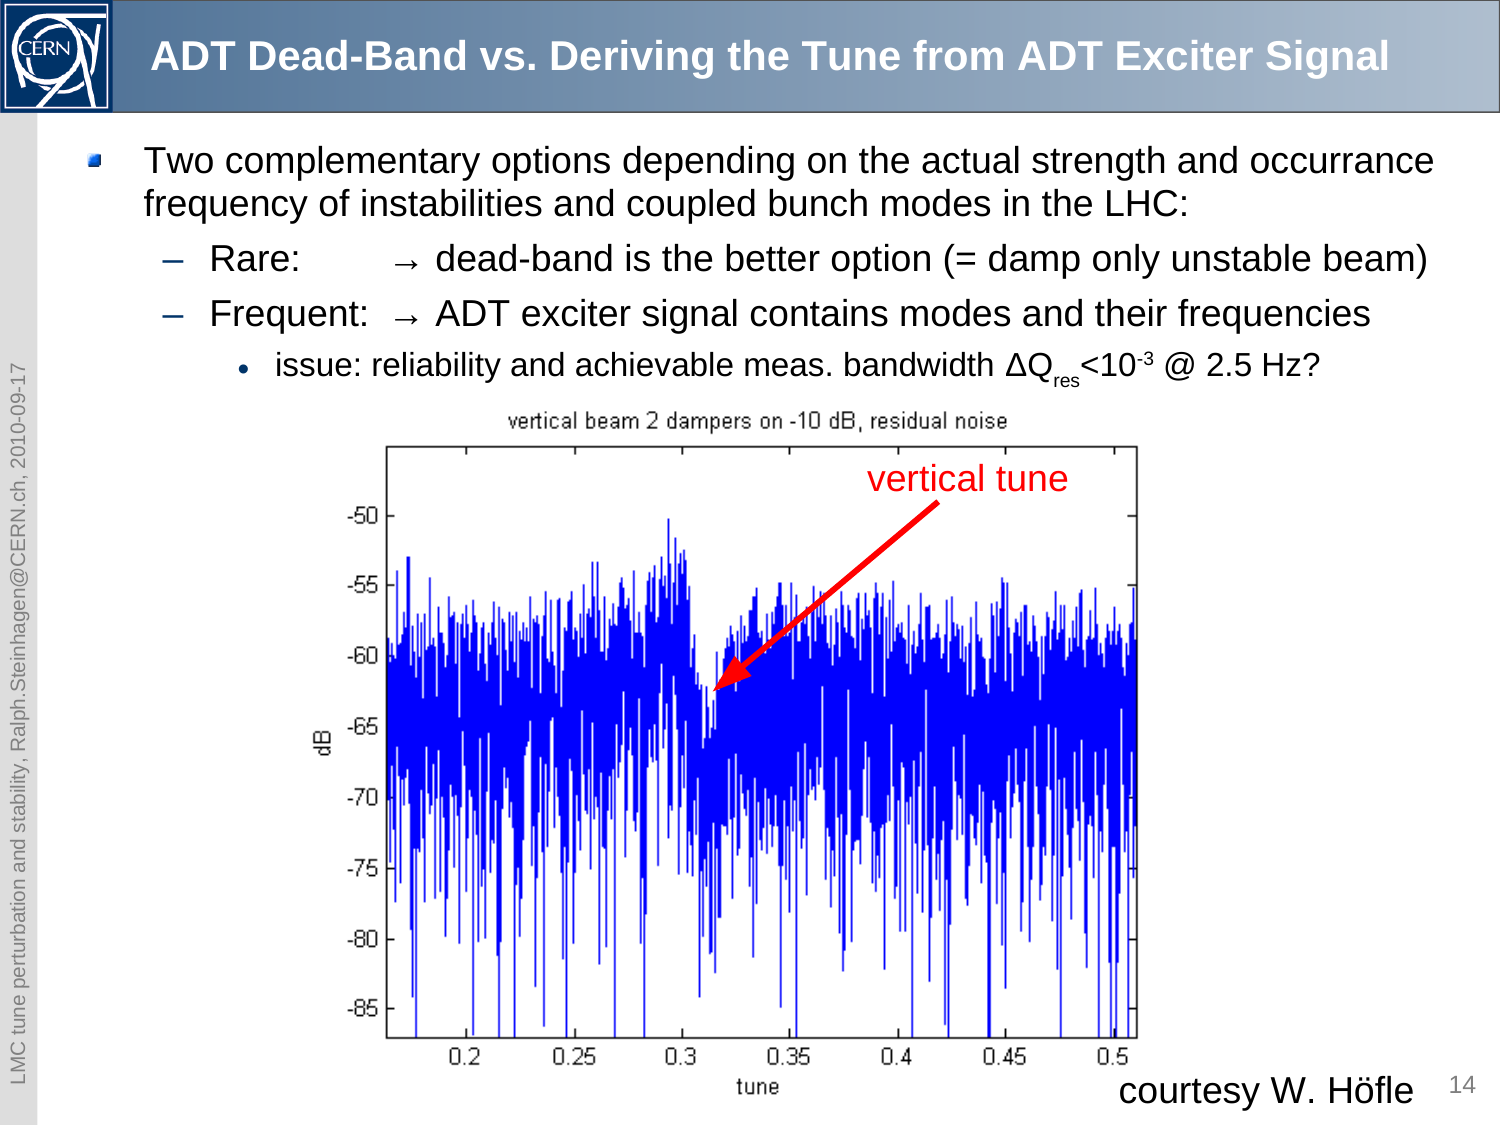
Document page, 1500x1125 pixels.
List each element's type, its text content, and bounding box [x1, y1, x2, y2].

picture [0, 0, 113, 113]
text_box courtesy W. Höfle [1103, 1062, 1445, 1119]
title ADT Dead-Band vs. Deriving the Tune from ADT Exciter Signal [150, 7, 1419, 106]
picture [260, 391, 1228, 1117]
list Two complementary options depending on the actual strength and occurrance frequency of instabilities and coupled bunch modes in the LHC: Rare: → dead-band is the better option (= damp only unstable beam) Frequent: → ADT exciter signal contains modes and their frequencies issue: reliability and achievable meas. bandwidth ΔQres<10-3 @ 2.5 Hz? [87, 137, 1438, 1016]
text_box vertical tune [852, 449, 1084, 507]
